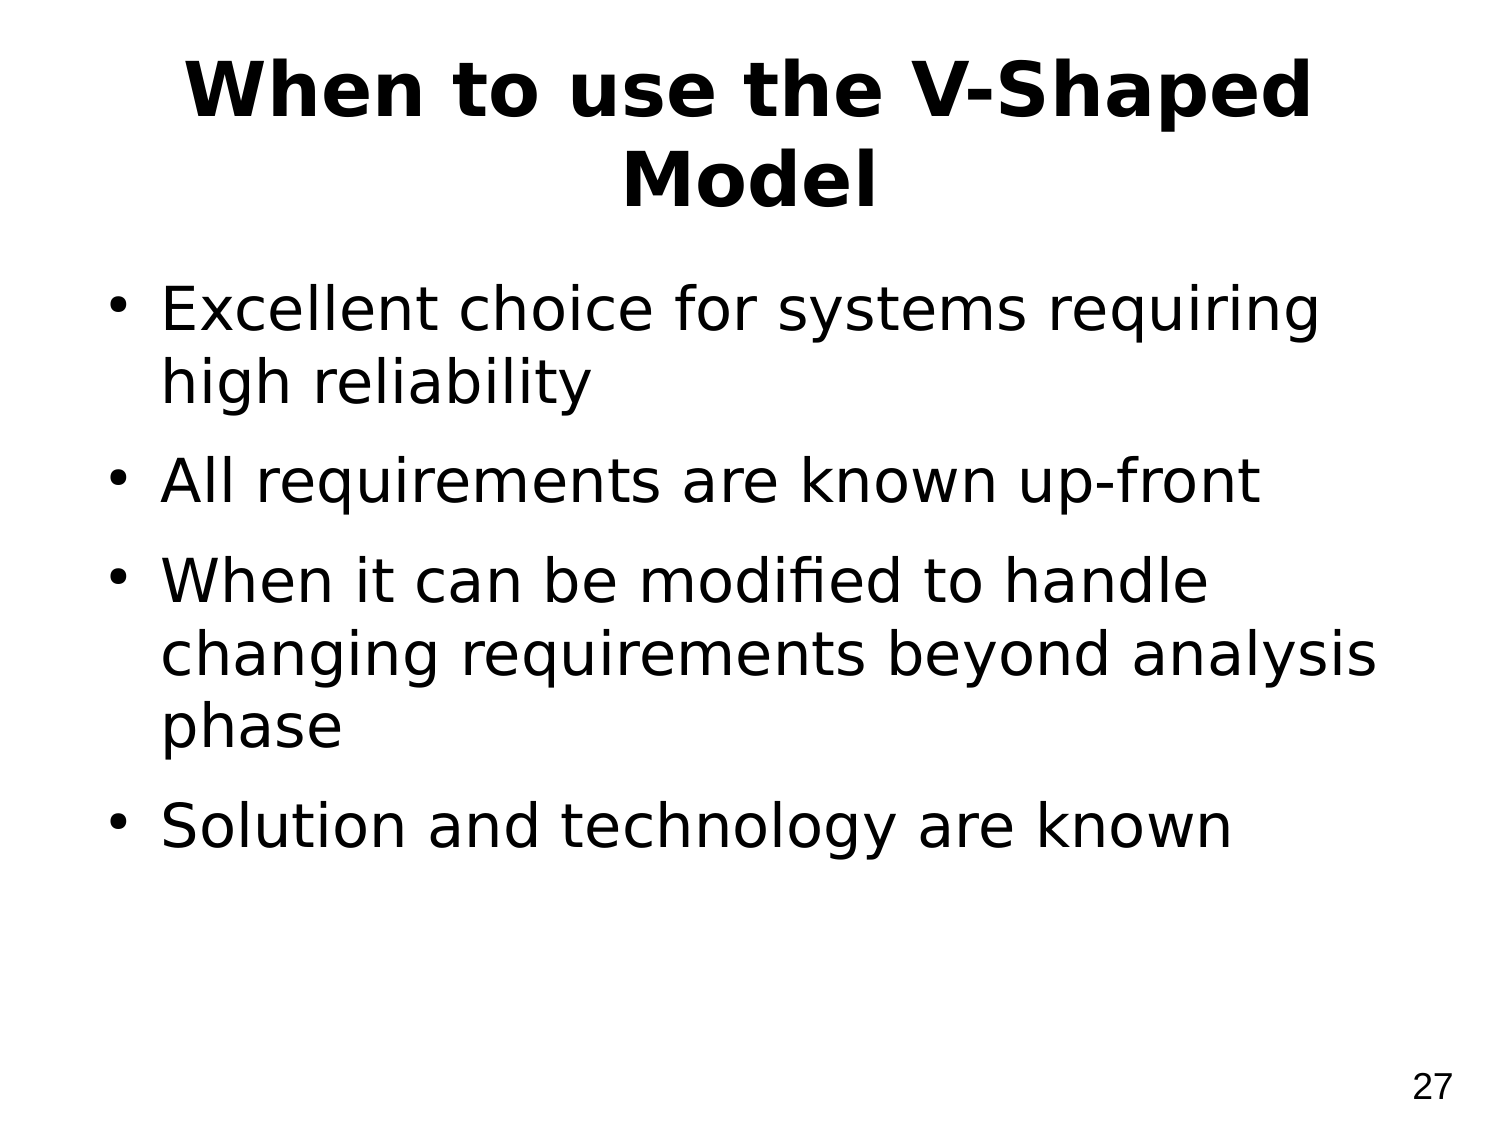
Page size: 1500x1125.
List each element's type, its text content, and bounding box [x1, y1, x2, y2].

title When to use the V-Shaped Model [75, 37, 1425, 225]
list Excellent choice for systems requiring high reliability All requirements are known up-front When it can be modified to handle changing requirements beyond analysis phase Solution and technology are known [75, 262, 1425, 1000]
